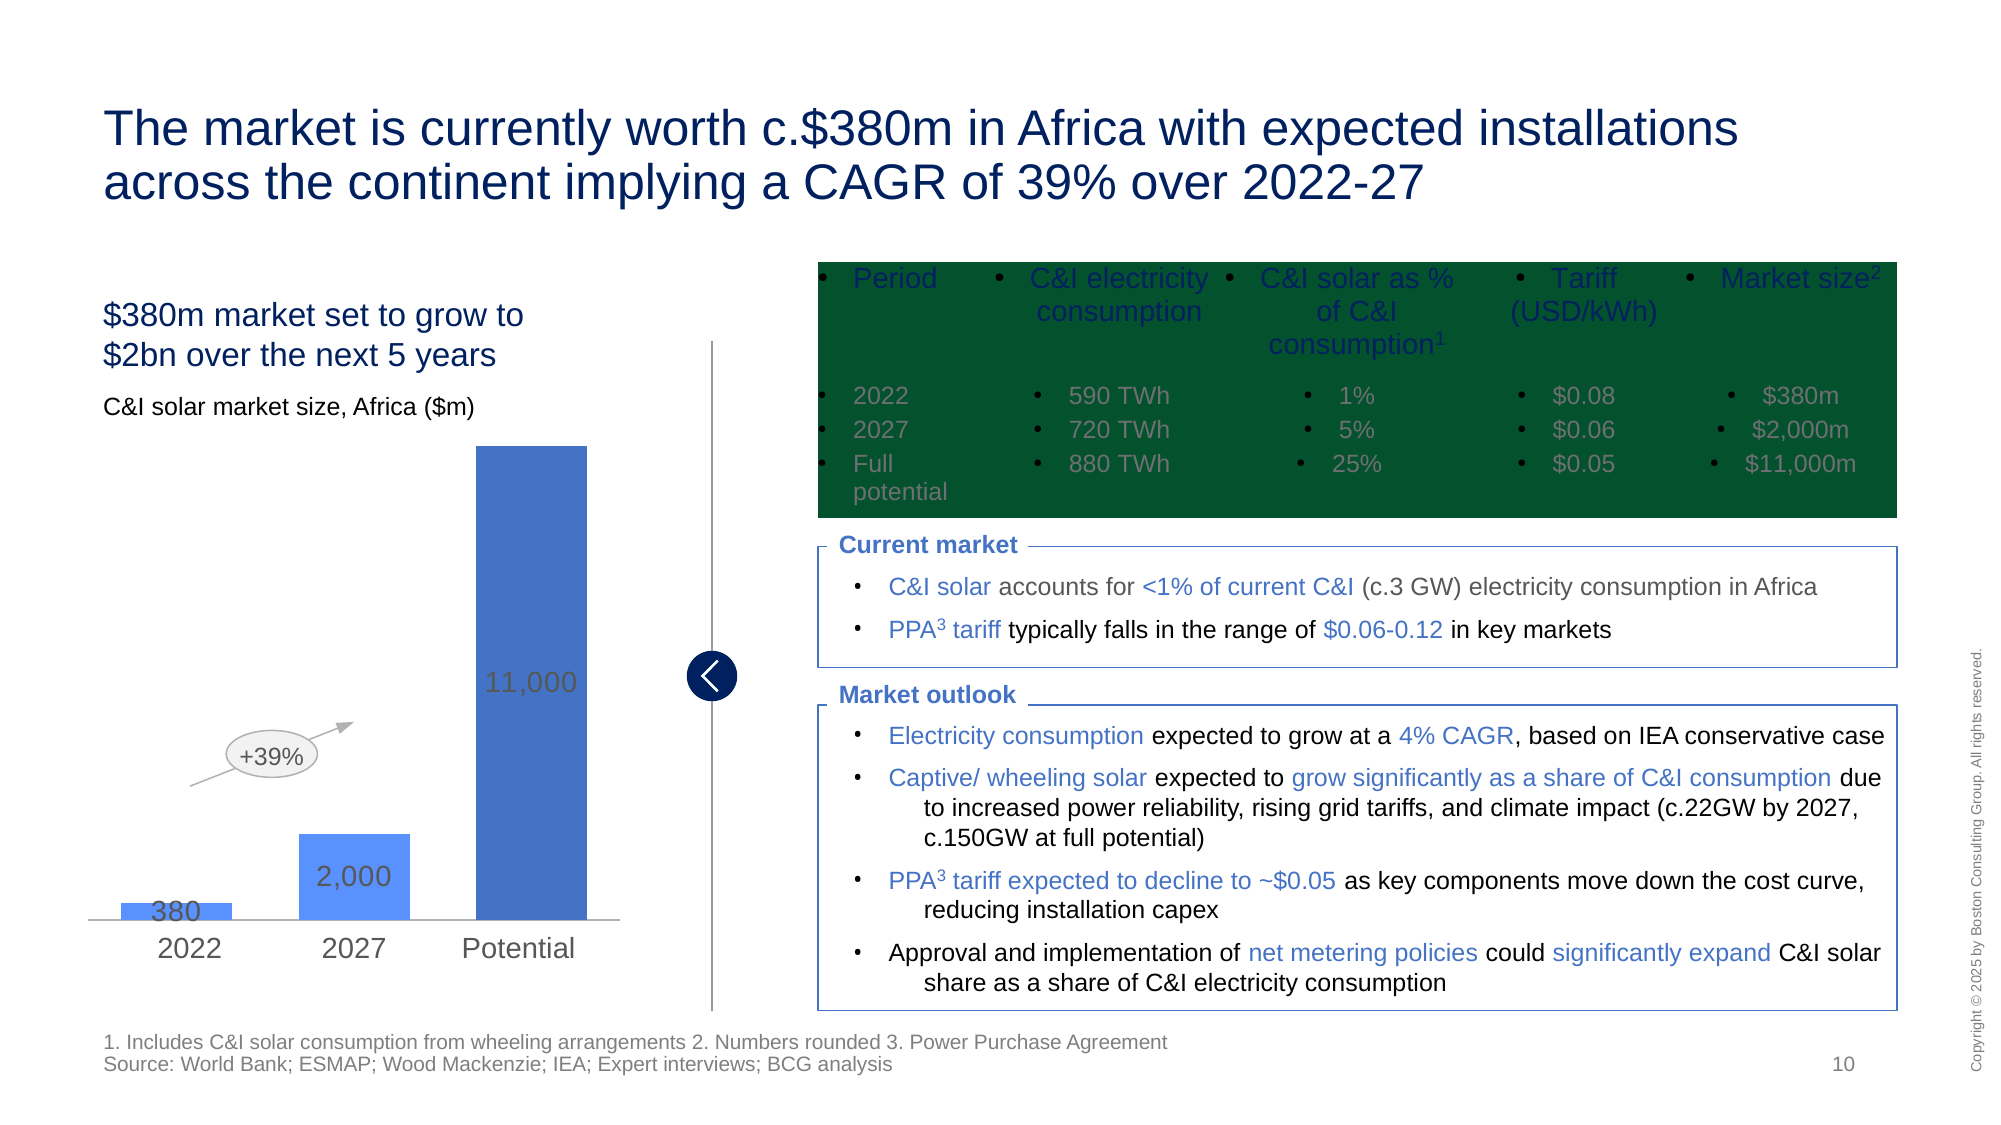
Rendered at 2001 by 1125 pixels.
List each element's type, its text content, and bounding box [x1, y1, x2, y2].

text_box Potential [461, 926, 576, 964]
text_box Current market [827, 527, 1028, 564]
text_box Market outlook [827, 675, 1028, 715]
table_cell 880 TWh [988, 450, 1215, 518]
text_box $380m market set to grow to $2bn over the next 5 years [103, 265, 607, 374]
table_cell 720 TWh [988, 416, 1215, 450]
text_box C&I solar market size, Africa ($m) [103, 390, 607, 435]
text_box [686, 650, 738, 702]
table_cell $0.05 [1463, 450, 1670, 518]
table_cell $0.08 [1463, 382, 1670, 416]
table_cell 2027 [818, 416, 988, 450]
table_cell 5% [1215, 416, 1463, 450]
table_cell $380m [1670, 382, 1897, 416]
table_header C&I solar as % of C&I consumption1 [1215, 262, 1463, 382]
table_cell 590 TWh [988, 382, 1215, 416]
text_box C&I solar accounts for <1% of current C&I (c.3 GW) electricity consumption in Africa PPA3 tariff typically falls in the range of $0.06-0.12 in key markets [817, 546, 1897, 668]
table_header Tariff (USD/kWh) [1463, 262, 1670, 382]
text_box 1. Includes C&I solar consumption from wheeling arrangements 2. Numbers rounded 3. Power Purchase Agreement Source: World Bank; ESMAP; Wood Mackenzie; IEA; Expert interviews; BCG analysis [103, 1031, 1585, 1076]
table_cell 25% [1215, 450, 1463, 518]
text_box Electricity consumption expected to grow at a 4% CAGR, based on IEA conservative case Captive/ wheeling solar expected to grow significantly as a share of C&I consumption due to increased power reliability, rising grid tariffs, and climate impact (c.22GW by 2027, c.150GW at full potential) PPA3 tariff expected to decline to ~$0.05 as key components move down the cost curve, reducing installation capex Approval and implementation of net metering policies could significantly expand C&I solar share as a share of C&I electricity consumption [817, 705, 1897, 1011]
table_cell 2022 [818, 382, 988, 416]
table_cell $11,000m [1670, 450, 1897, 518]
text_box +39% [226, 730, 318, 778]
table_cell Full potential [818, 450, 988, 518]
chart [76, 435, 632, 930]
table_header Period [818, 262, 988, 382]
table_header Market size2 [1670, 262, 1897, 382]
text_box 2022 [156, 926, 223, 964]
title The market is currently worth c.$380m in Africa with expected installations across the continent implying a CAGR of 39% over 2022-27 [103, 102, 1897, 212]
table_cell 1% [1215, 382, 1463, 416]
table_cell $2,000m [1670, 416, 1897, 450]
text_box 2027 [321, 926, 388, 964]
table_header C&I electricity consumption [988, 262, 1215, 382]
table_cell $0.06 [1463, 416, 1670, 450]
